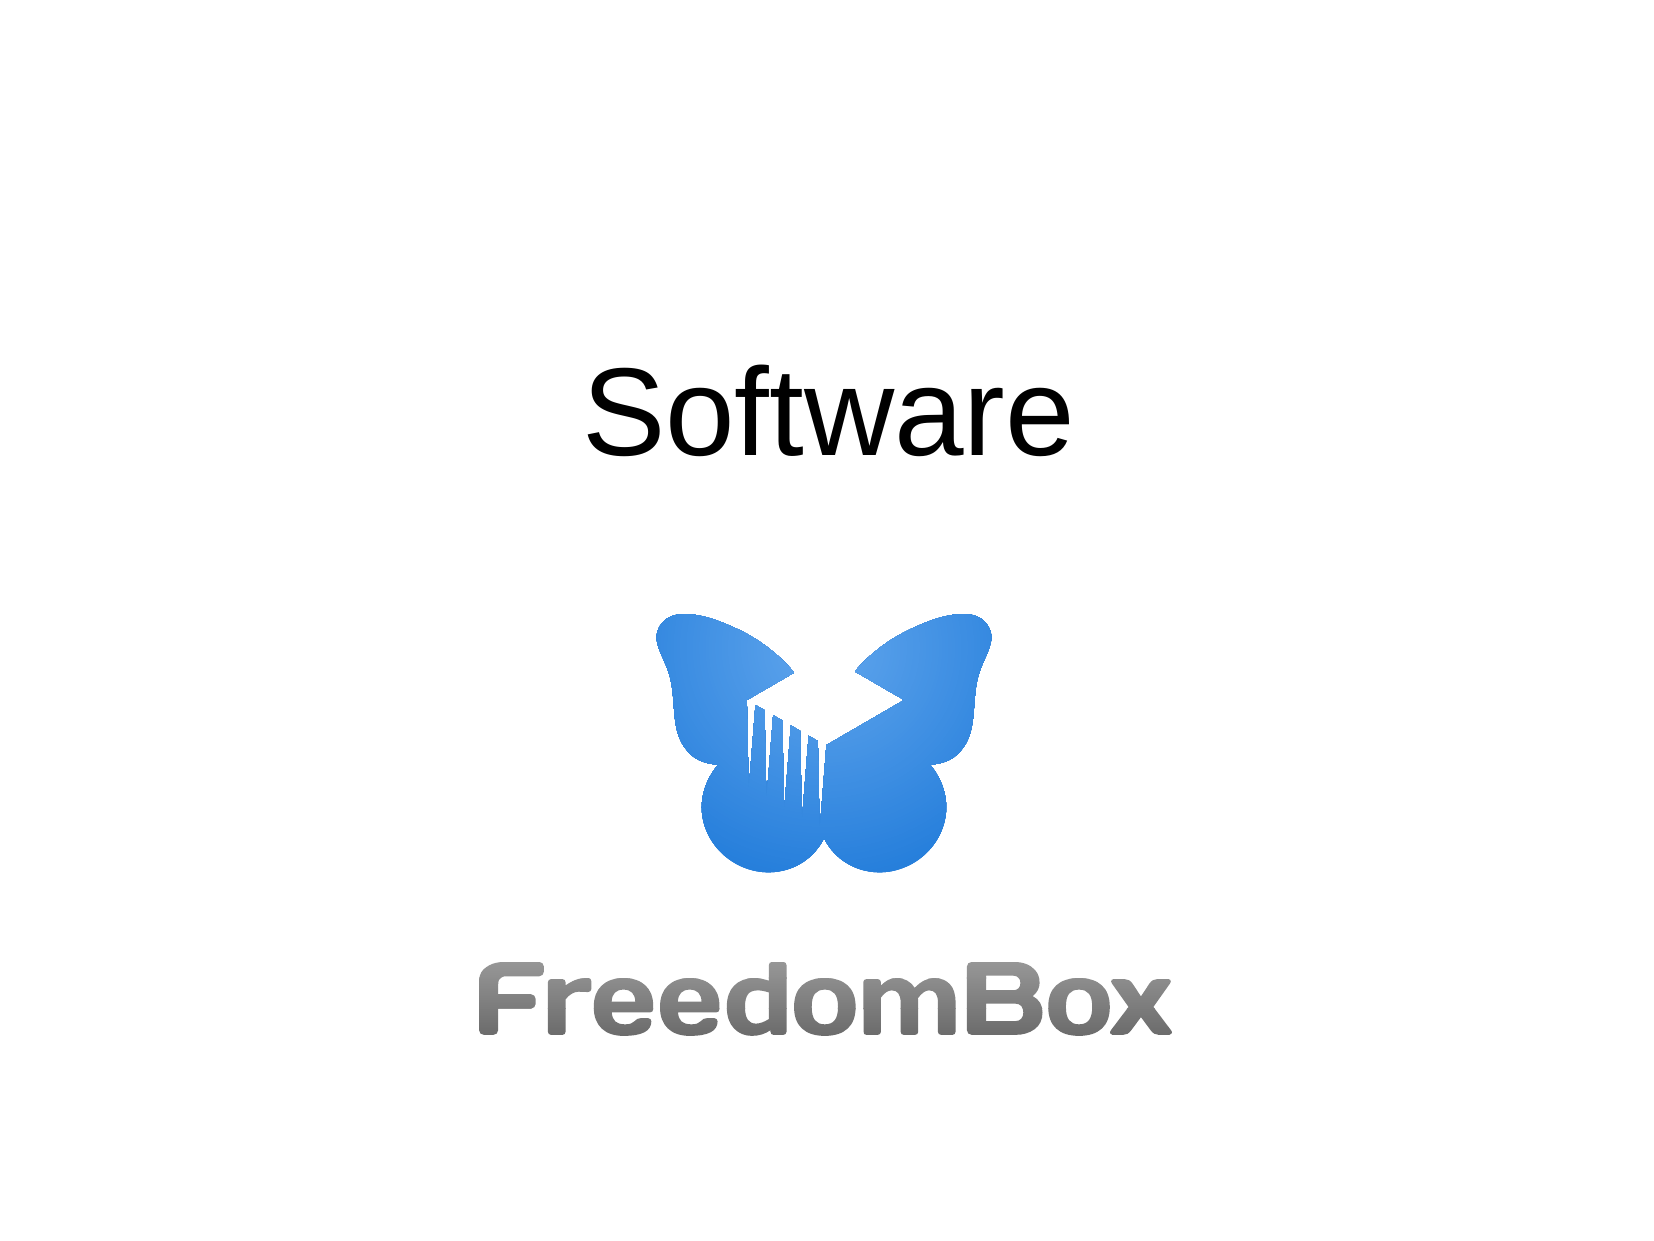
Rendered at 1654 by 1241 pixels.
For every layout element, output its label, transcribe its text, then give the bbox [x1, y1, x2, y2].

subtitle Software [120, 112, 1538, 713]
picture [320, 450, 1331, 1201]
